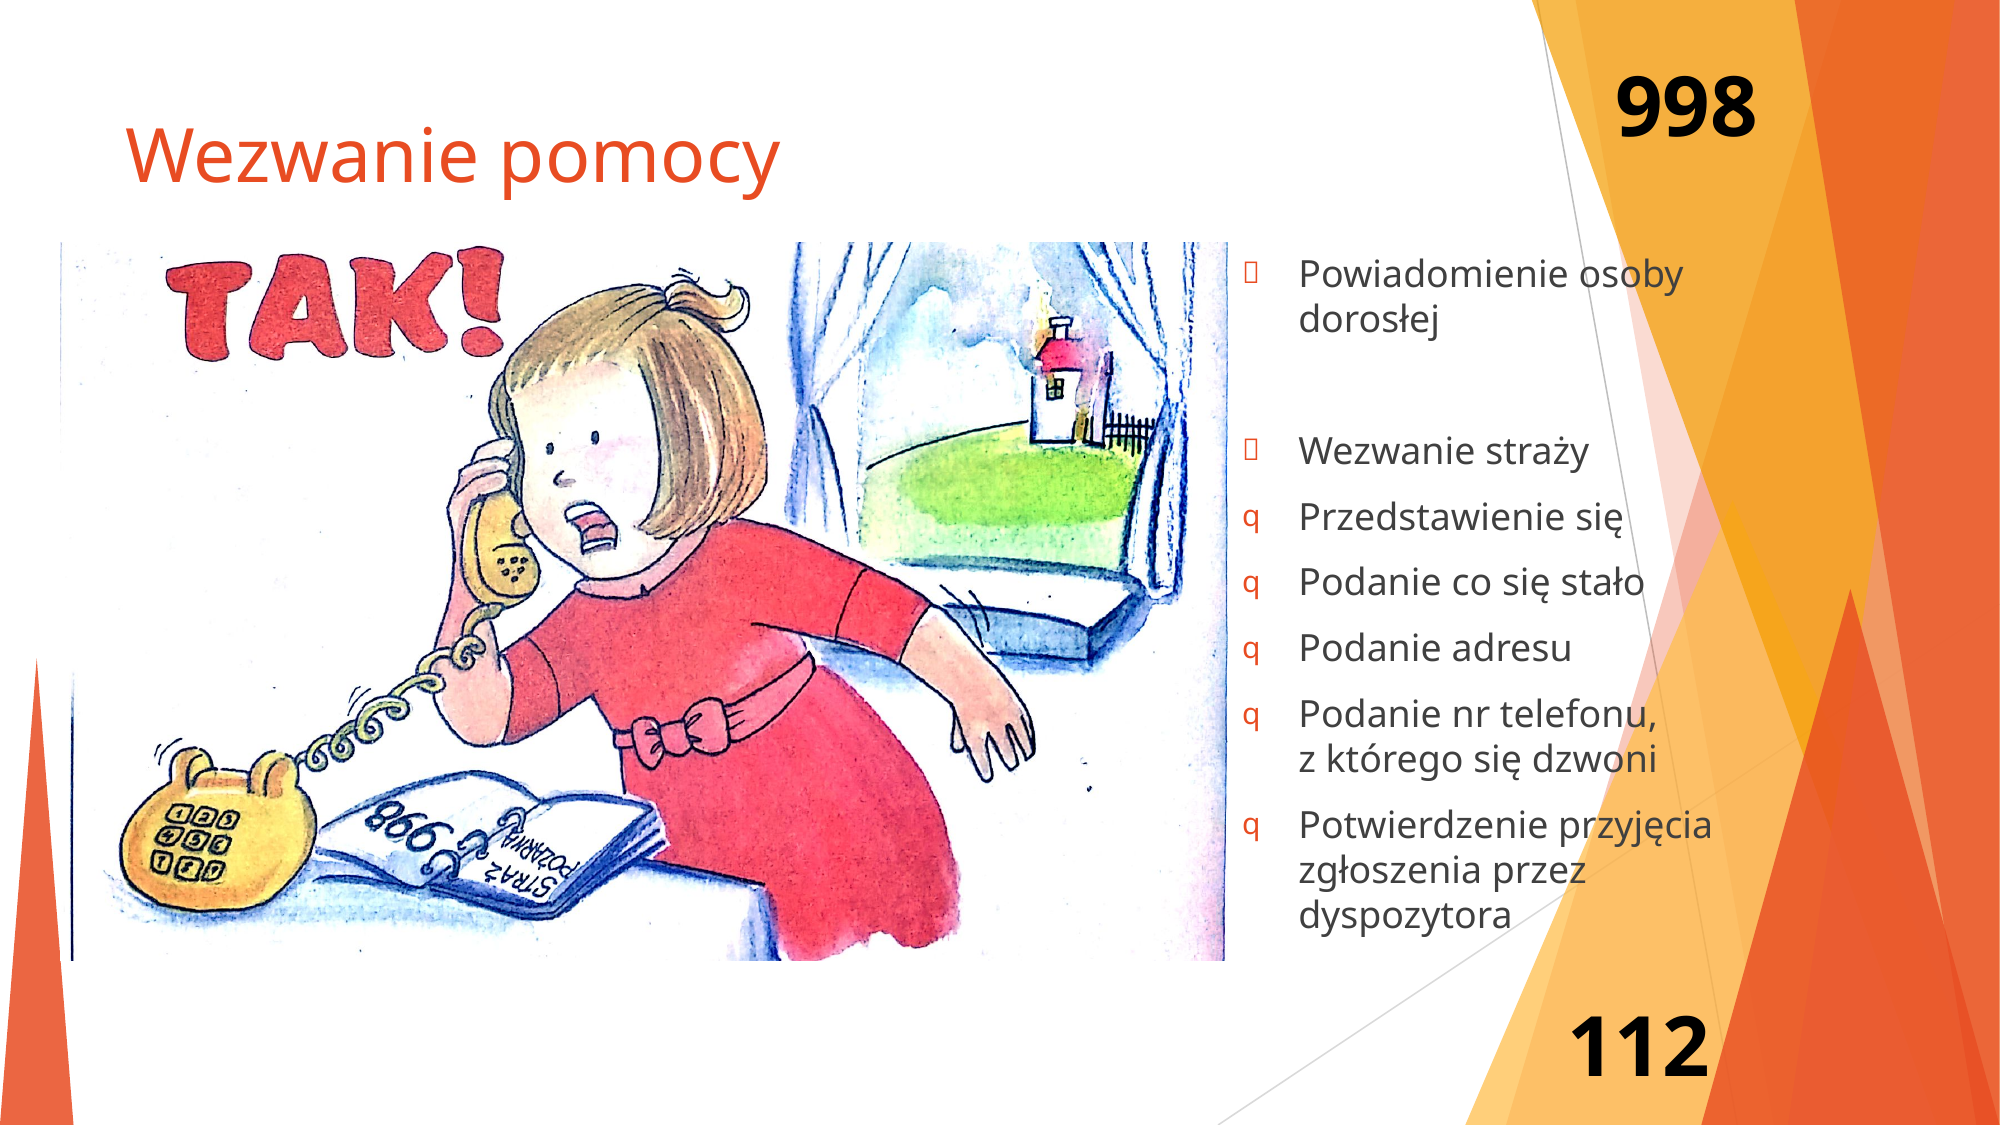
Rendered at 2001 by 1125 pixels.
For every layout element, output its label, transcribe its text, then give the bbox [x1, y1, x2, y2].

list Powiadomienie osoby dorosłej Wezwanie straży Przedstawienie się Podanie co się stało Podanie adresu Podanie nr telefonu, z którego się dzwoni Potwierdzenie przyjęcia zgłoszenia przez dyspozytora [1227, 242, 1755, 972]
text_box 998 [1600, 45, 1862, 161]
text_box 112 [1552, 985, 1814, 1101]
picture [60, 242, 1228, 961]
title Wezwanie pomocy [111, 99, 1522, 242]
